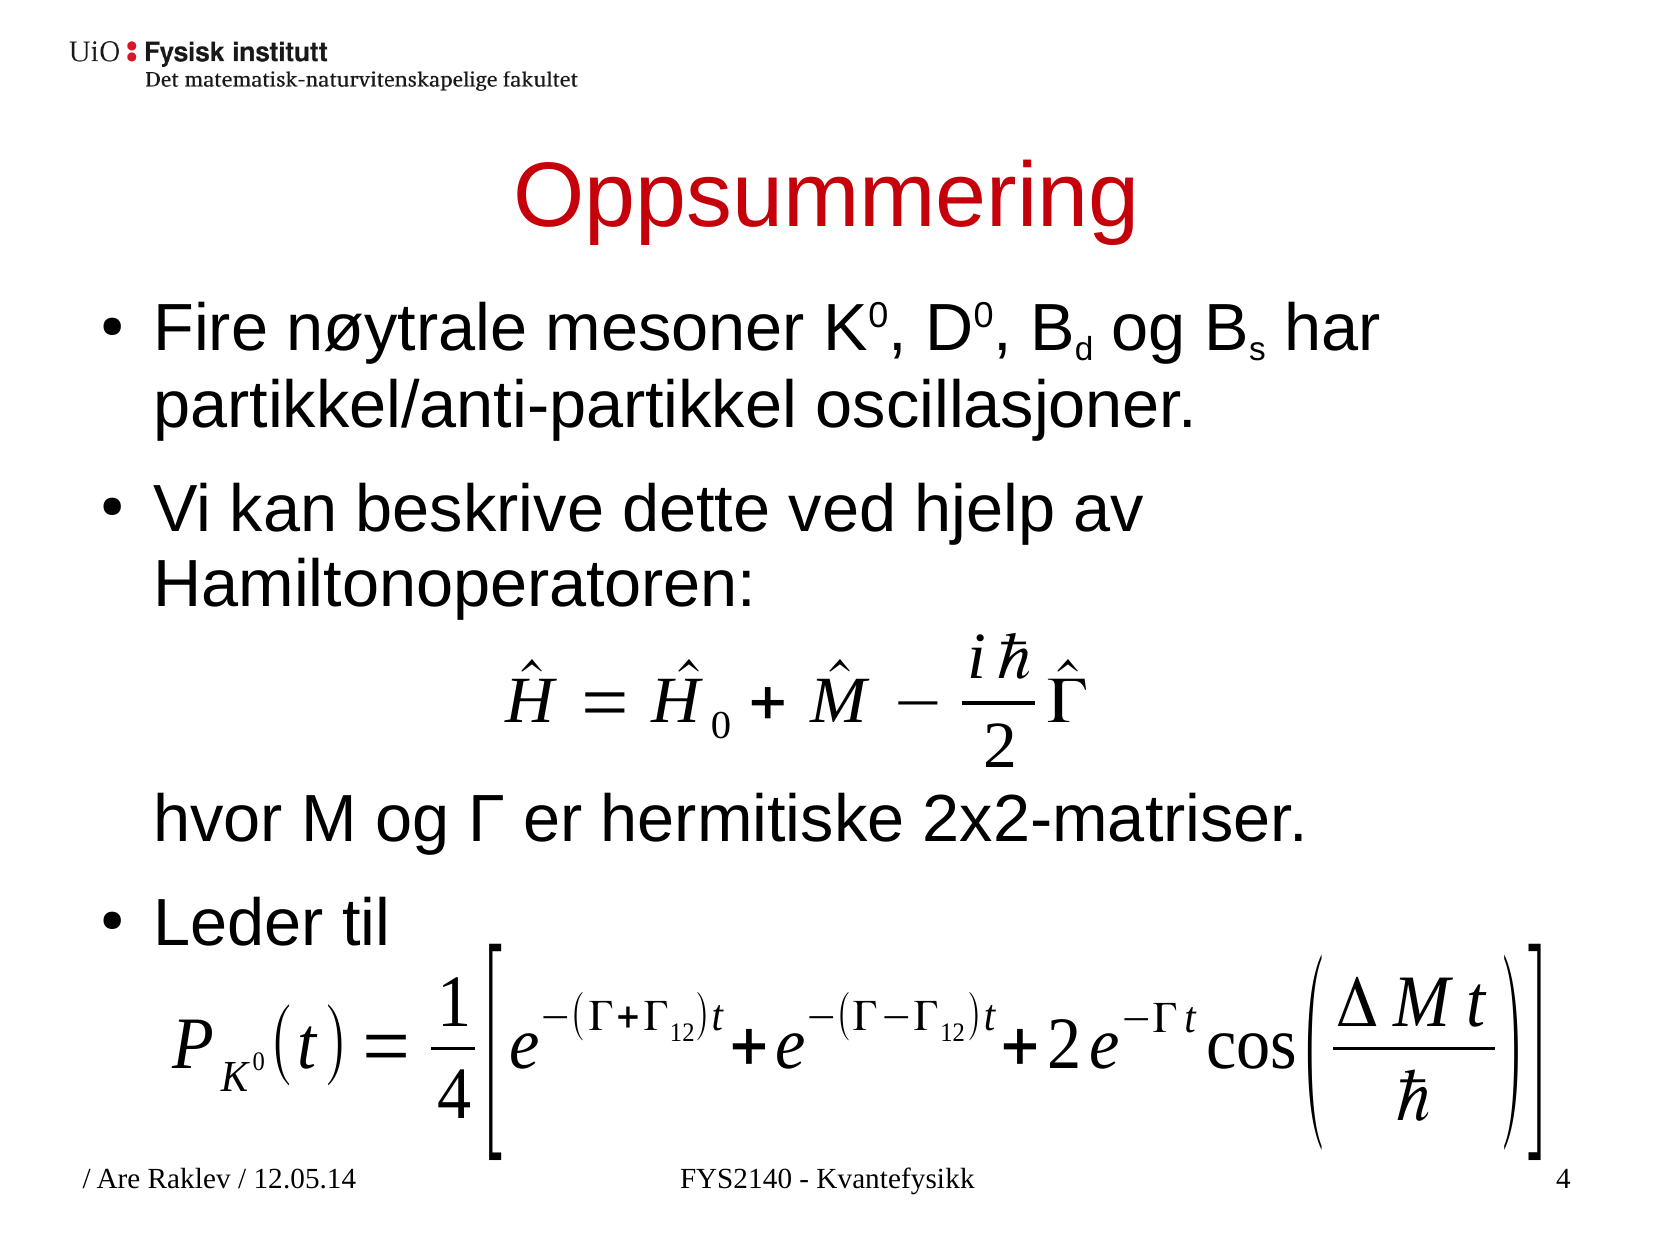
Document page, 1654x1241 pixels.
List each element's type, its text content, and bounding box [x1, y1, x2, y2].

title Oppsummering [82, 90, 1571, 298]
picture [68, 37, 581, 93]
chart [494, 617, 1097, 782]
chart [160, 940, 1552, 1165]
list Fire nøytrale mesoner K0, D0, Bd og Bs har partikkel/anti-partikkel oscillasjoner. Vi kan beskrive dette ved hjelp av Hamiltonoperatoren: hvor M og Γ er hermitiske 2x2-matriser. Leder til [82, 290, 1538, 1094]
